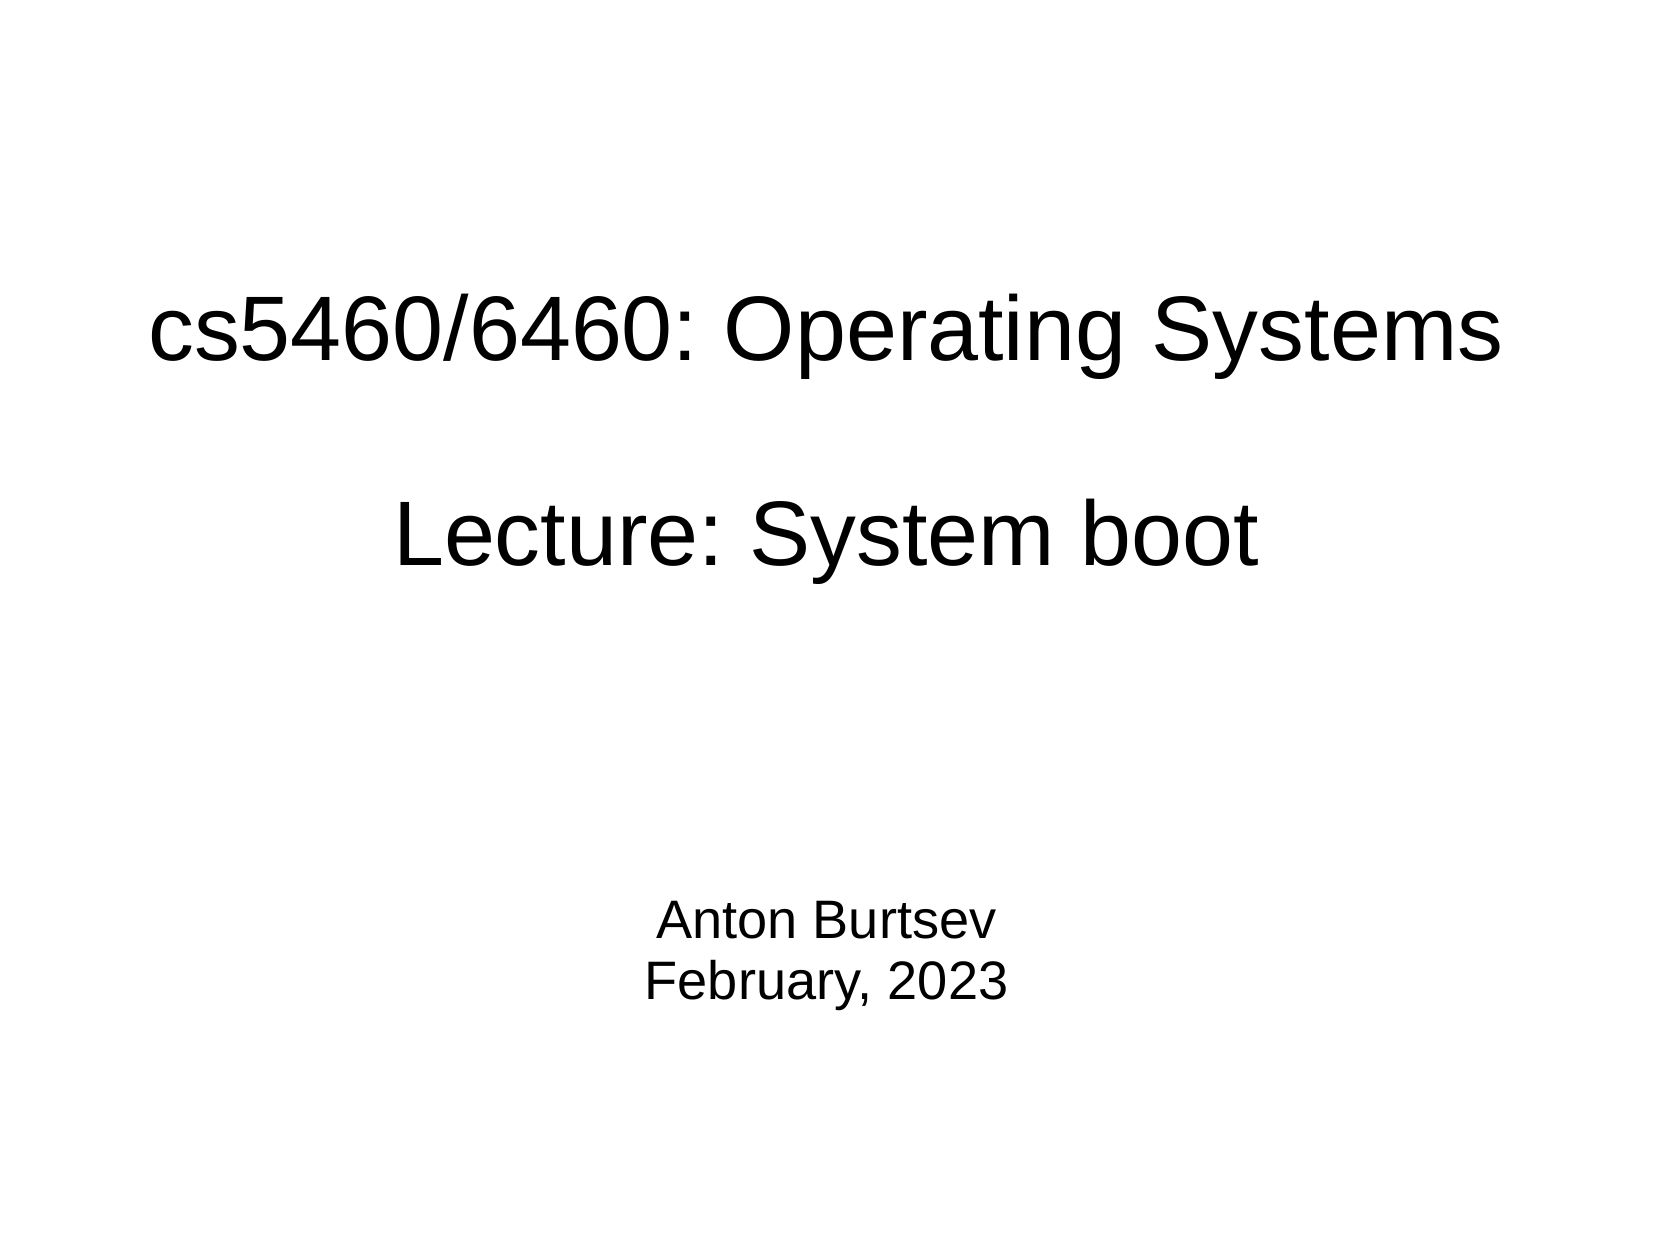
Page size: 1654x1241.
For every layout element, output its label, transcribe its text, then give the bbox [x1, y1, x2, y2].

title cs5460/6460: Operating Systems Lecture: System boot [82, 113, 1571, 637]
subtitle Anton Burtsev February, 2023 [82, 637, 1571, 1109]
